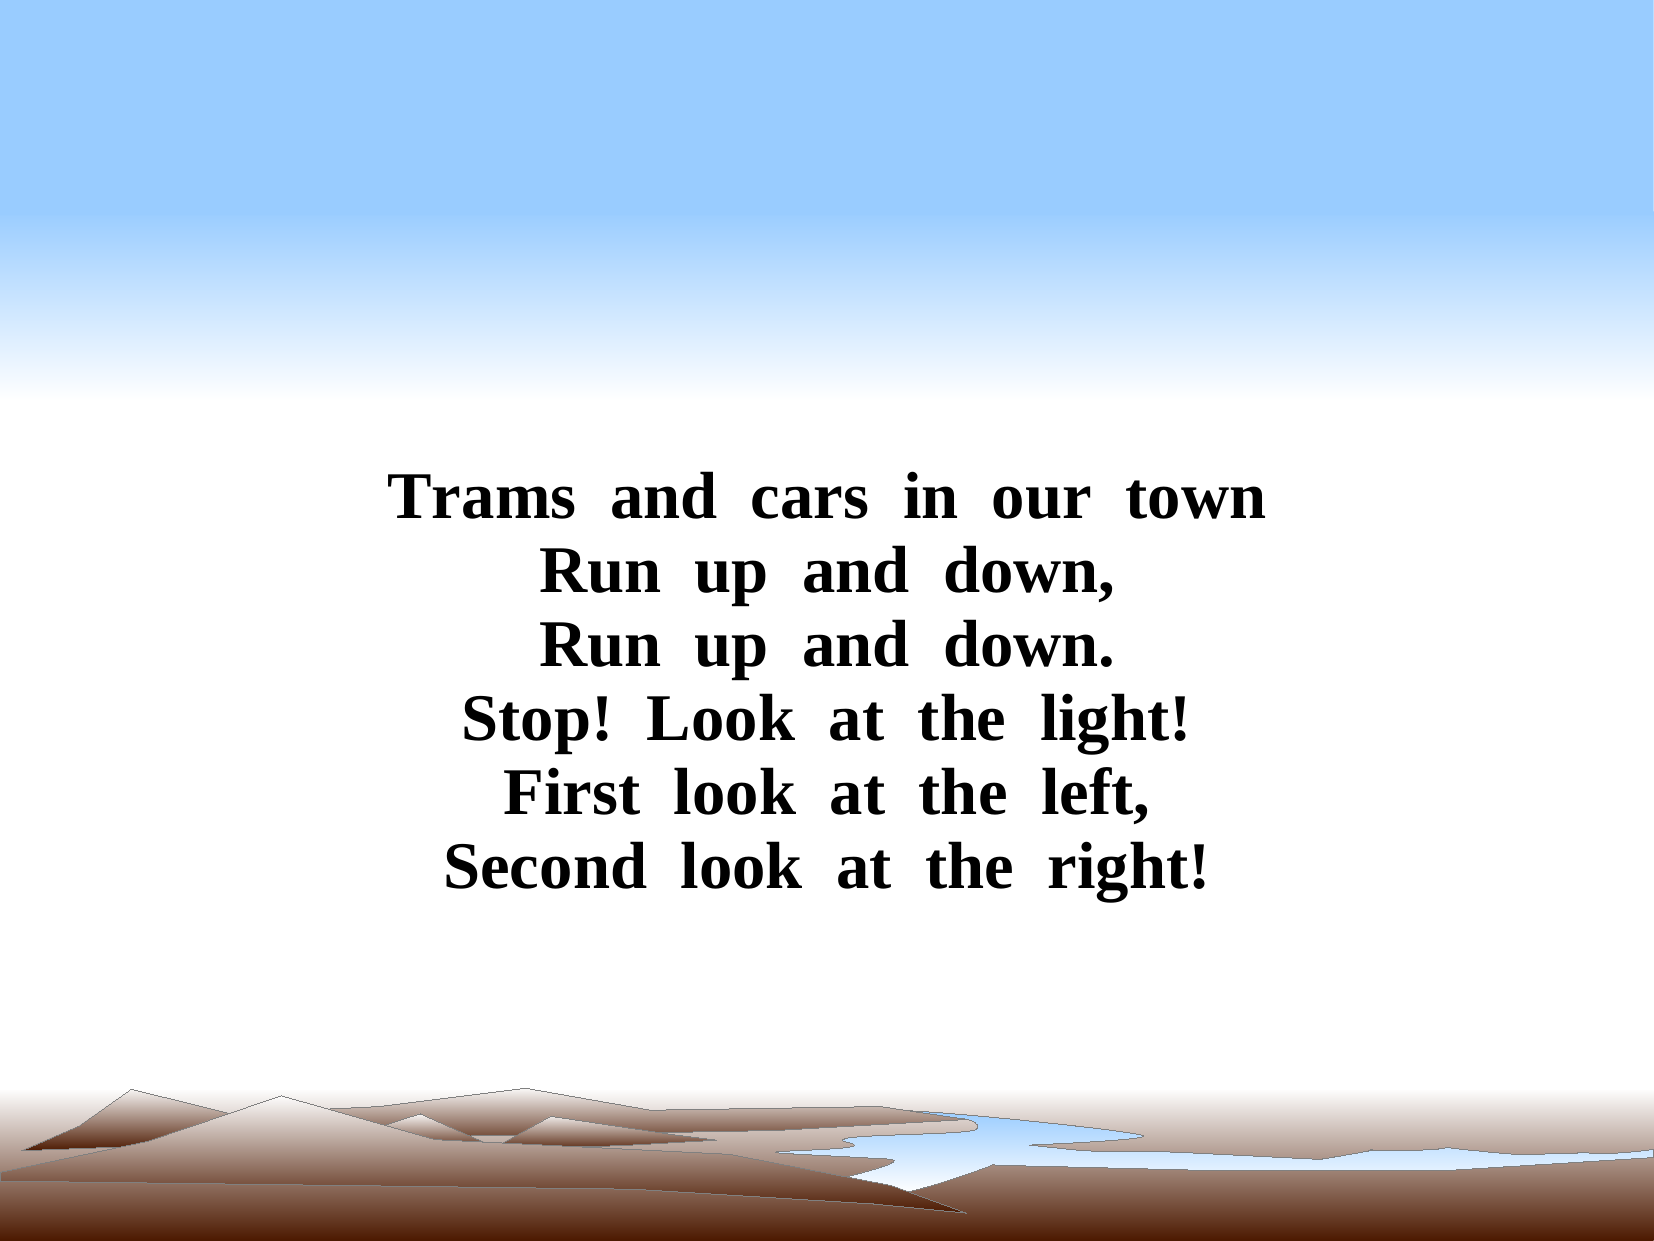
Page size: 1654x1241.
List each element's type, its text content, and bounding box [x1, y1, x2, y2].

subtitle Trams and cars in our town Run up and down, Run up and down. Stop! Look at the light! First look at the left, Second look at the right! [121, 269, 1534, 1093]
